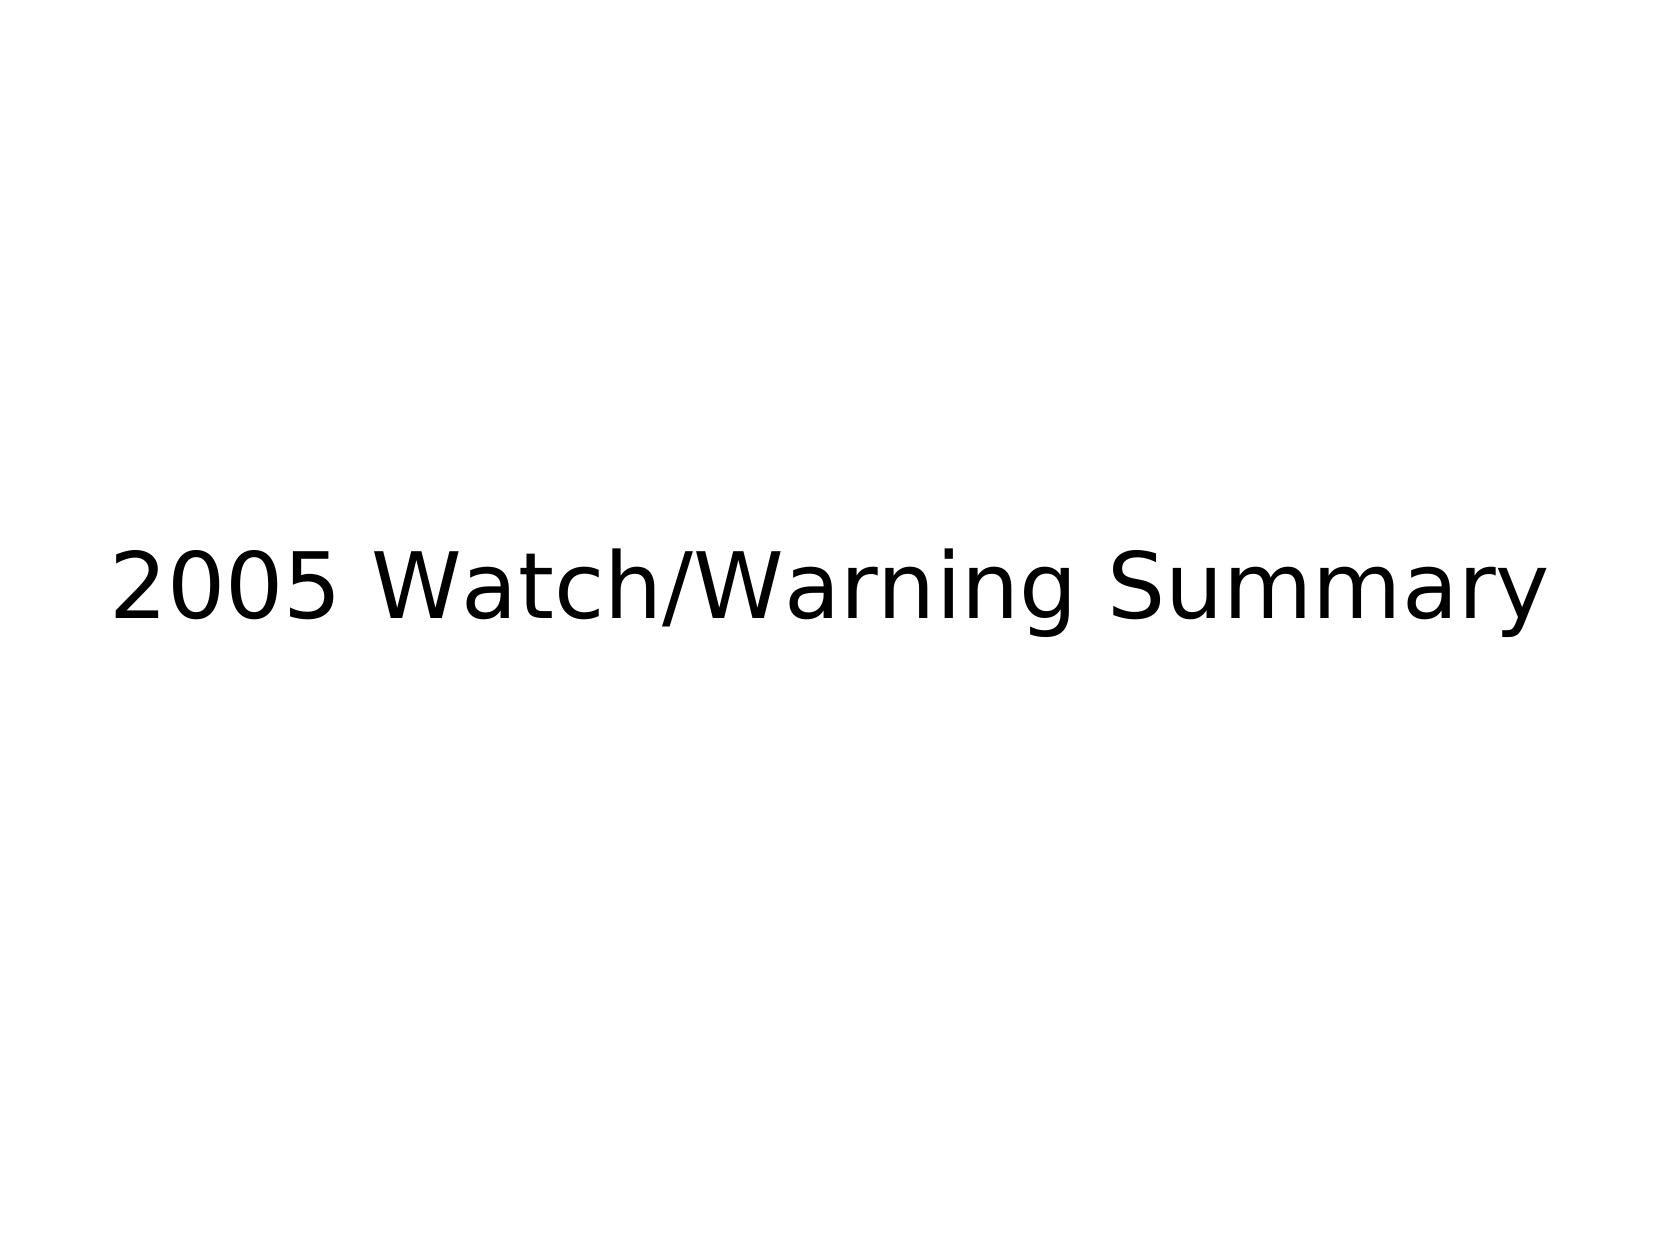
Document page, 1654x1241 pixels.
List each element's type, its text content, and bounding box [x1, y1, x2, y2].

title 2005 Watch/Warning Summary [86, 199, 1576, 976]
